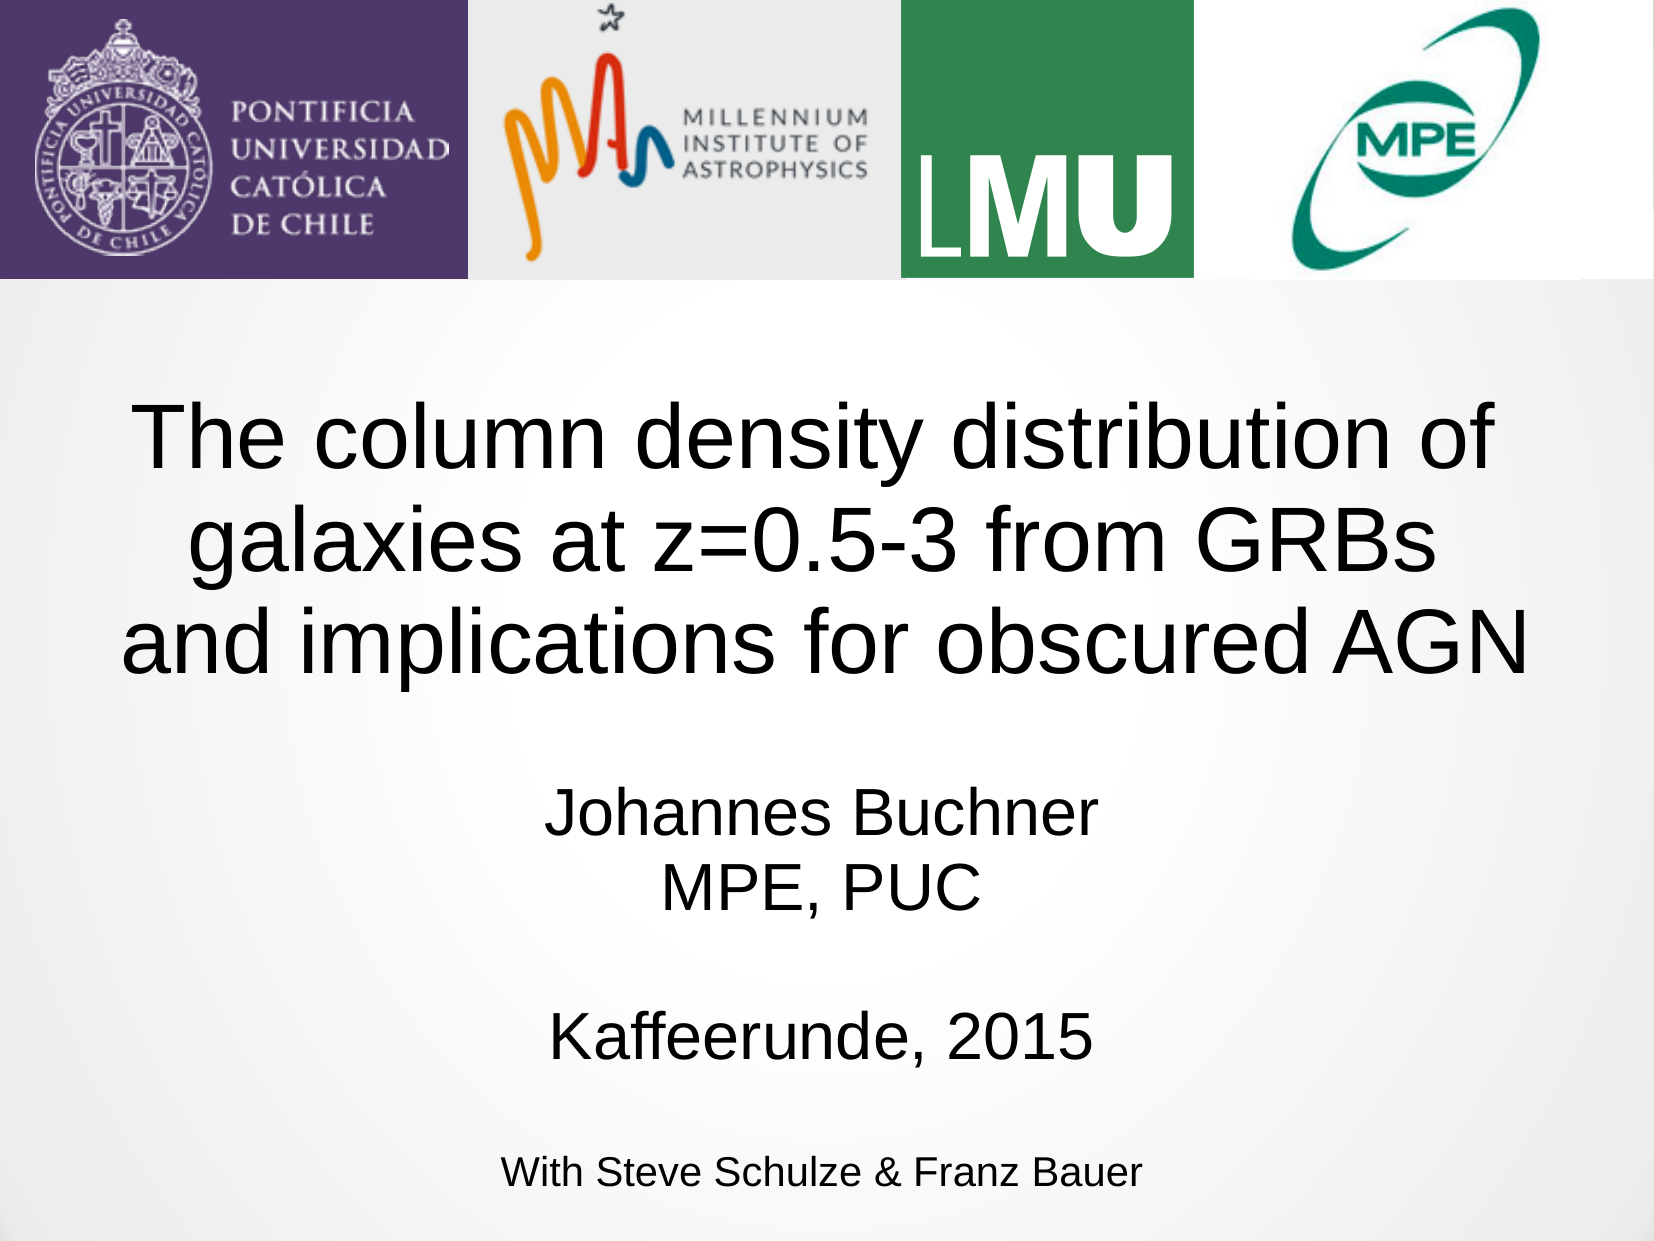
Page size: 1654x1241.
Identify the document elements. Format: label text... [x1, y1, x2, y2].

title The column density distribution of galaxies at z=0.5-3 from GRBs and implications for obscured AGN [82, 285, 1571, 795]
picture [0, 0, 1654, 280]
subtitle Johannes Buchner MPE, PUC Kaffeerunde, 2015 With Steve Schulze & Franz Bauer [77, 752, 1567, 1218]
